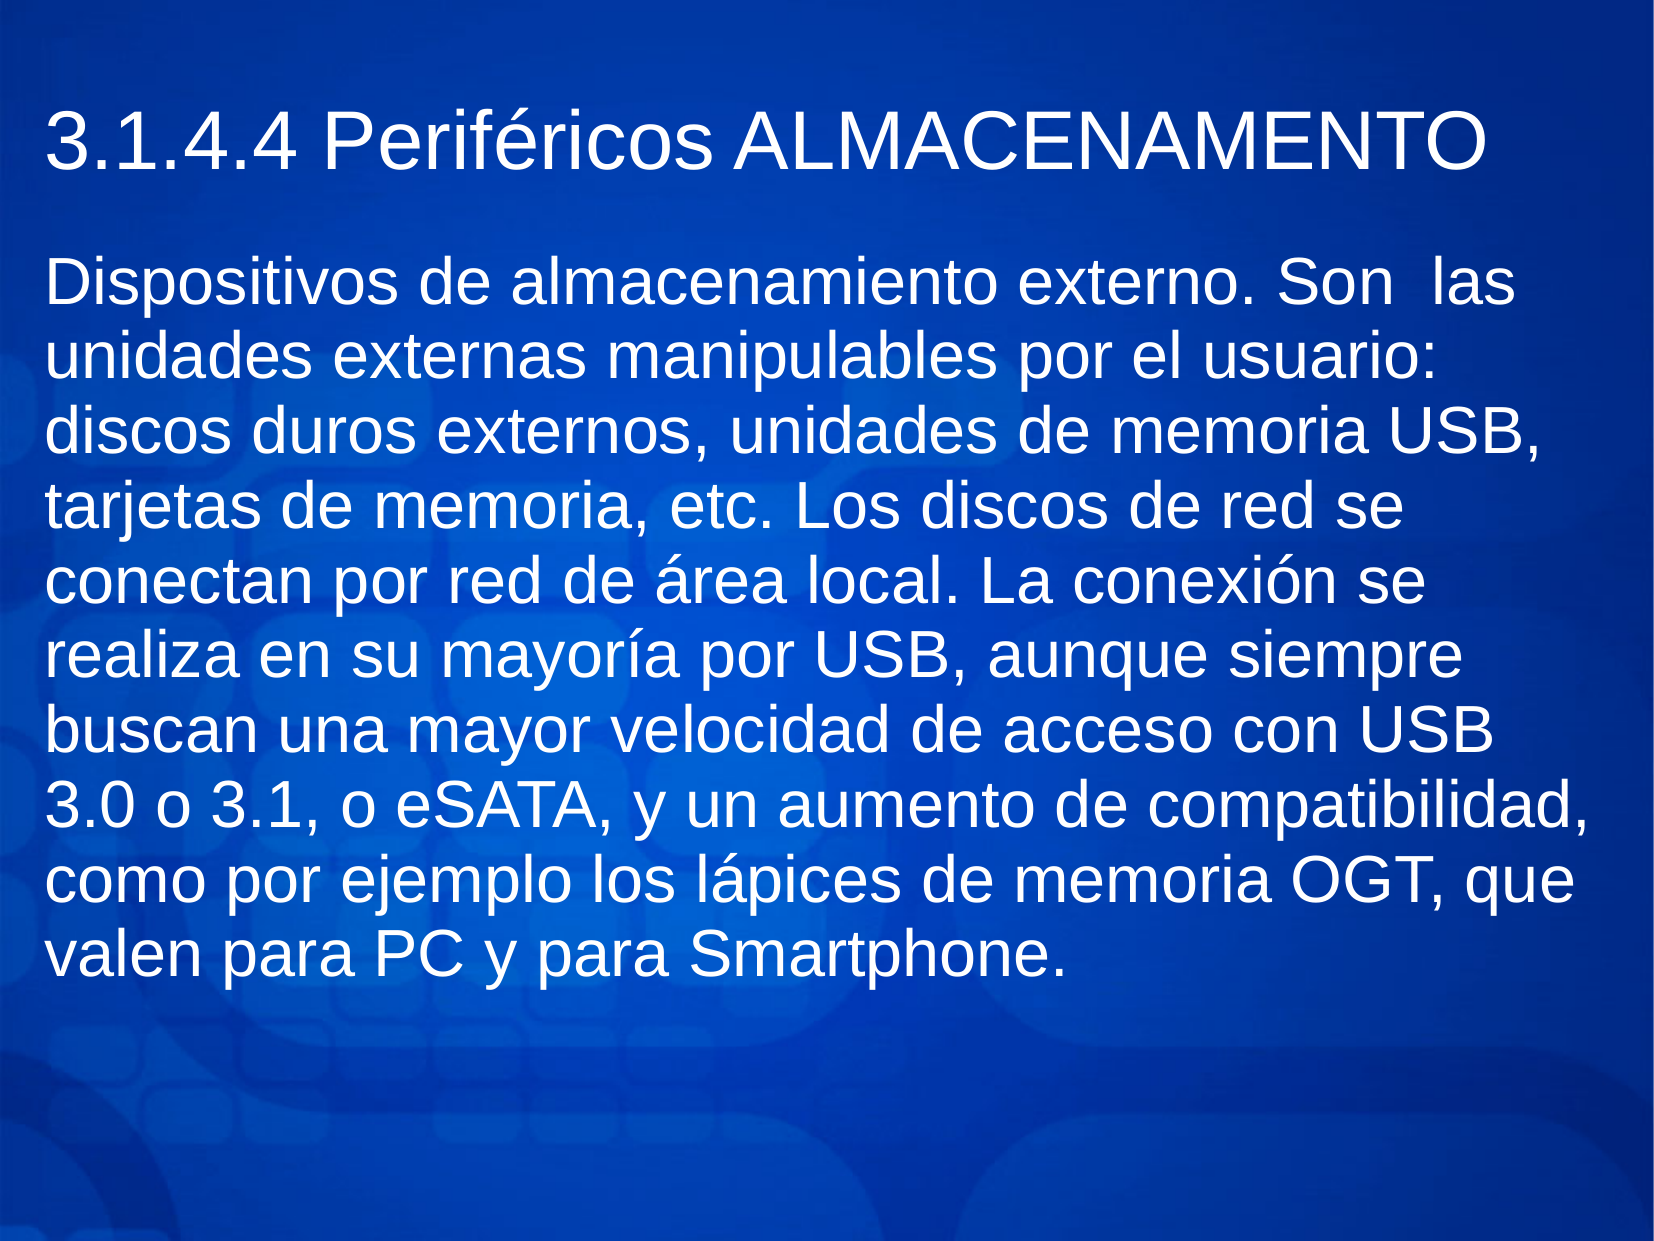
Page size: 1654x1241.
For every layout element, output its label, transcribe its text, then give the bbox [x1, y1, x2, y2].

text_box 3.1.4.4 Periféricos ALMACENAMENTO [29, 86, 1595, 207]
text_box Dispositivos de almacenamiento externo. Son las unidades externas manipulables por el usuario: discos duros externos, unidades de memoria USB, tarjetas de memoria, etc. Los discos de red se conectan por red de área local. La conexión se realiza en su mayoría por USB, aunque siempre buscan una mayor velocidad de acceso con USB 3.0 o 3.1, o eSATA, y un aumento de compatibilidad, como por ejemplo los lápices de memoria OGT, que valen para PC y para Smartphone. [29, 236, 1611, 1034]
picture [0, 0, 1654, 1241]
